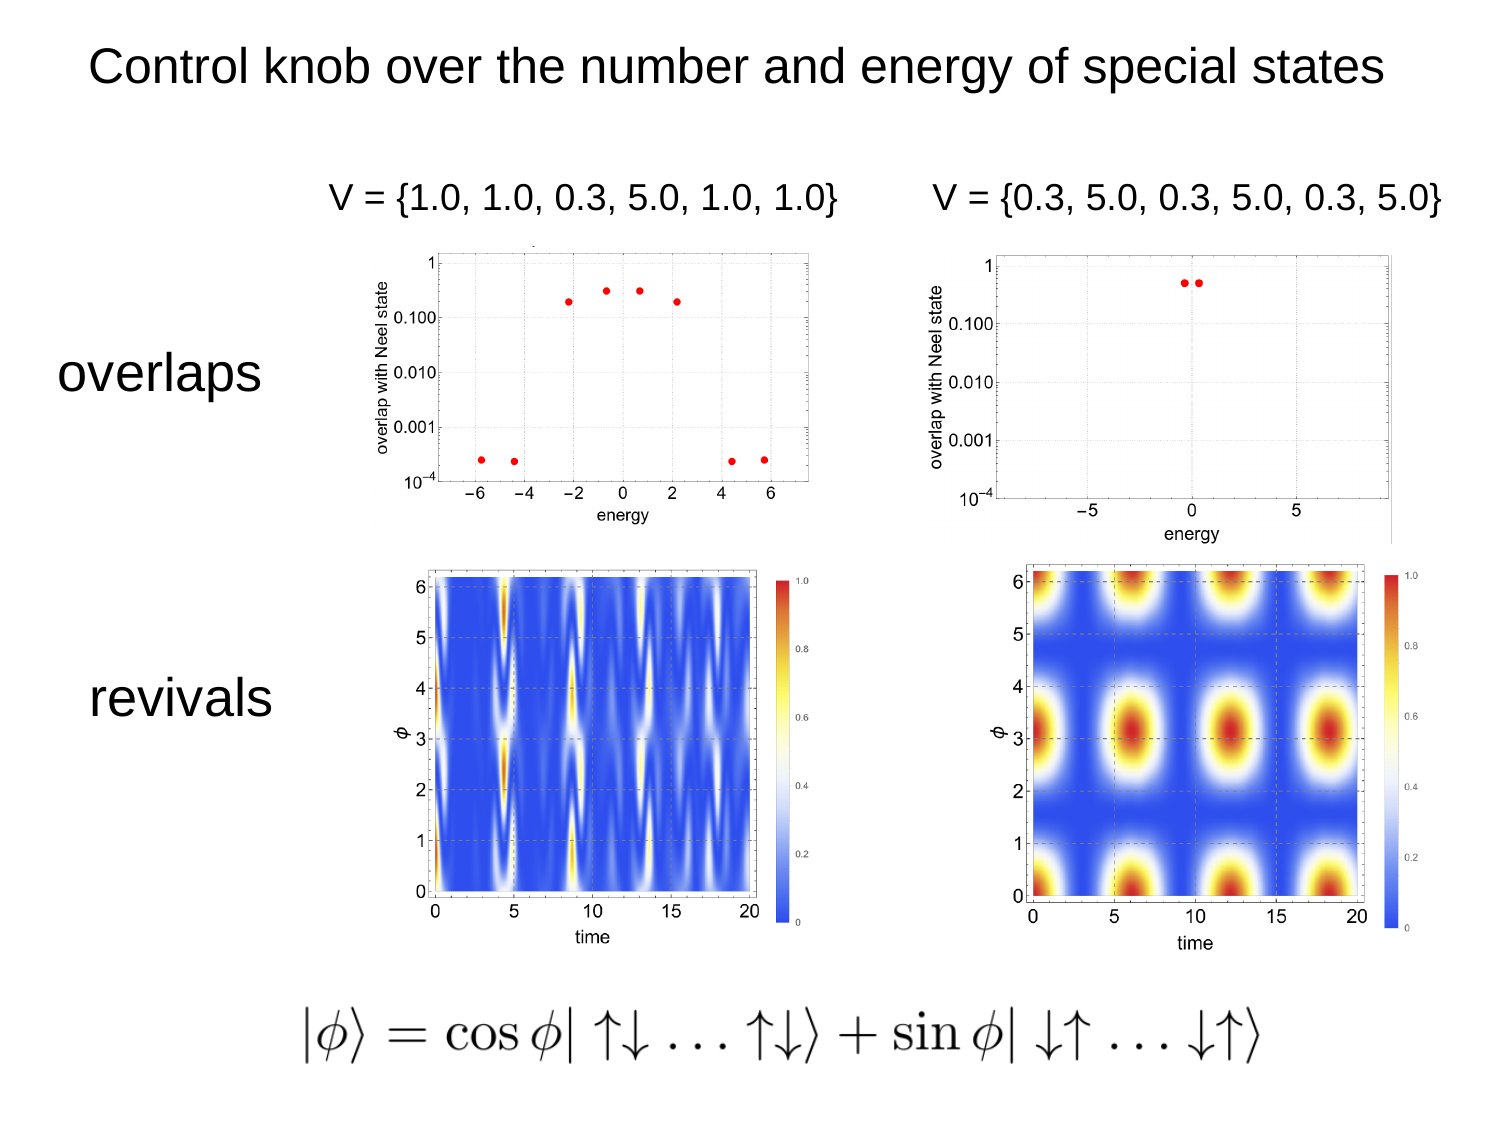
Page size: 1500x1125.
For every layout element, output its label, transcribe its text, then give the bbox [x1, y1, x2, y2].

text_box V = {0.3, 5.0, 0.3, 5.0, 0.3, 5.0} [818, 158, 1500, 268]
picture [982, 554, 1430, 957]
text_box V = {1.0, 1.0, 0.3, 5.0, 1.0, 1.0} [214, 158, 818, 268]
text_box Control knob over the number and energy of special states [52, 18, 1422, 129]
text_box revivals [10, 647, 353, 769]
picture [924, 268, 1400, 549]
text_box overlaps [10, 322, 311, 404]
picture [286, 988, 1280, 1079]
picture [387, 557, 819, 959]
picture [372, 268, 819, 528]
